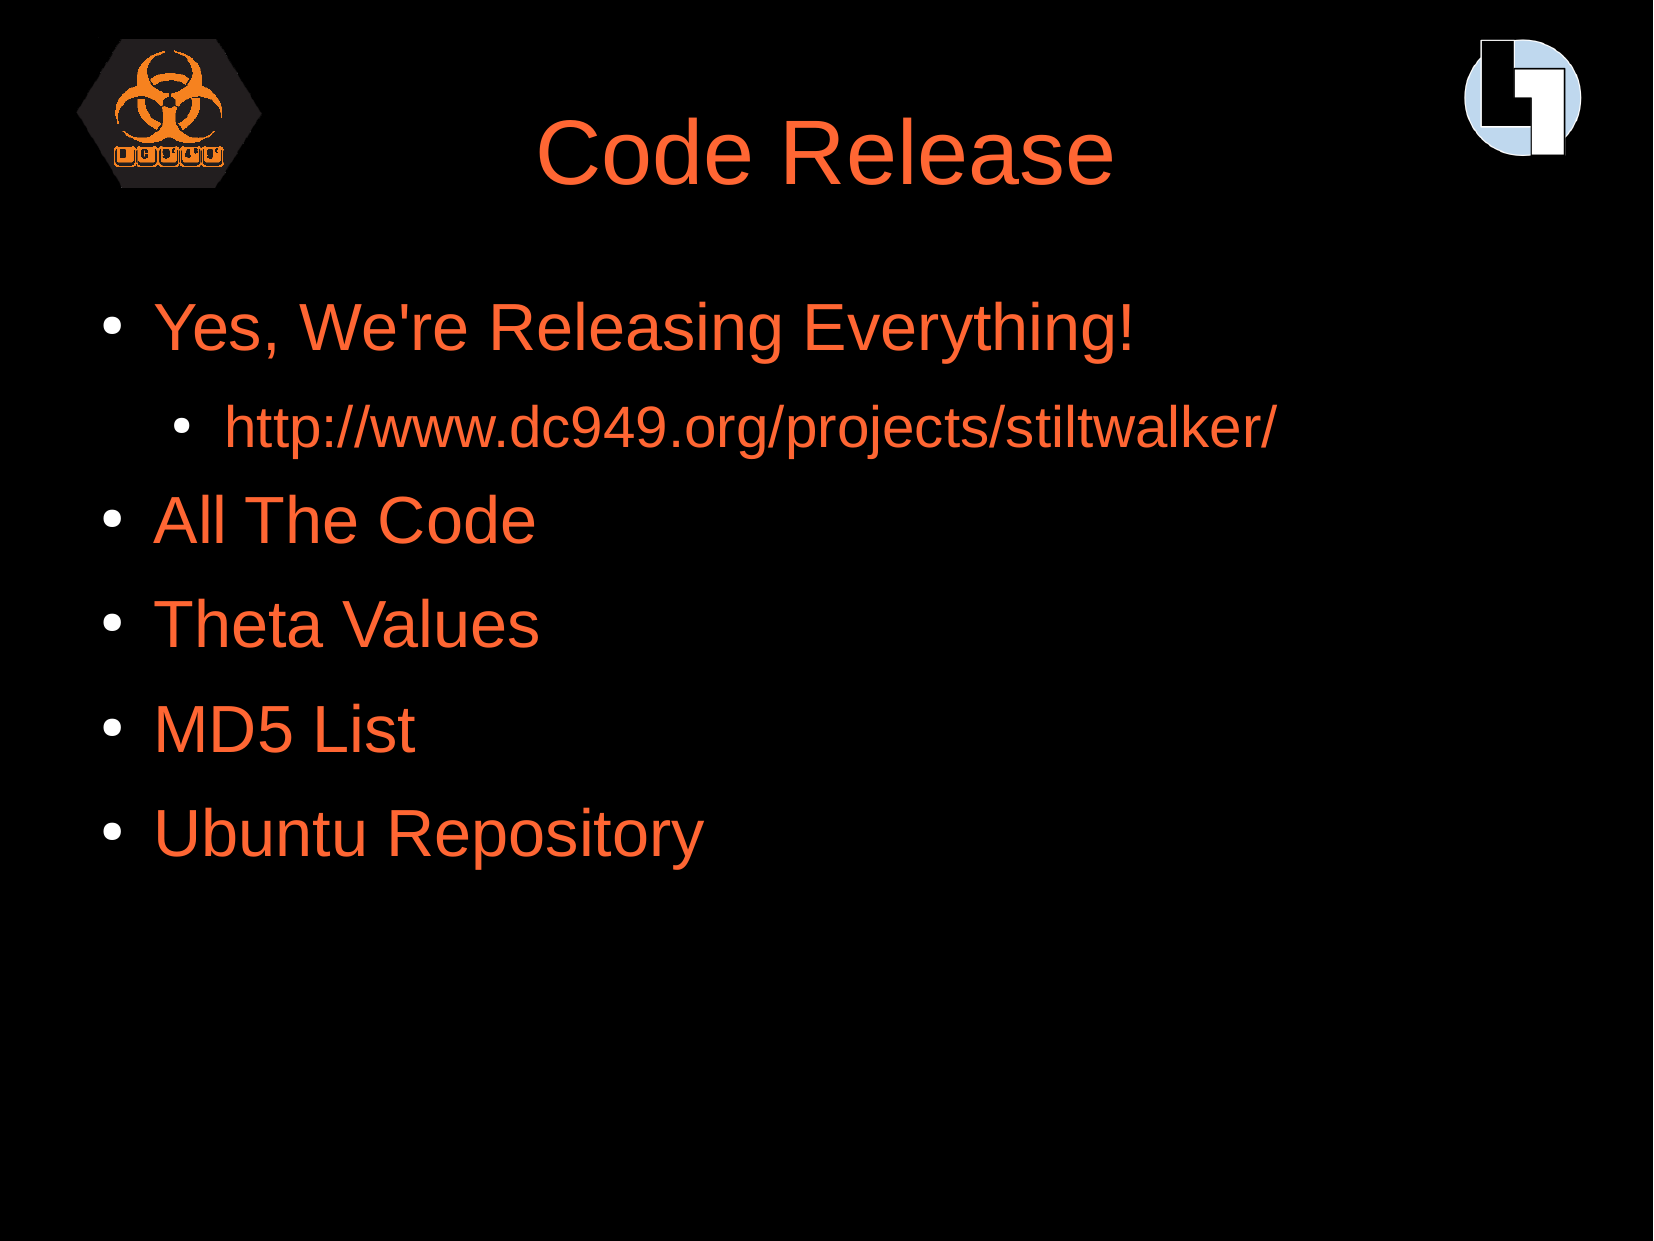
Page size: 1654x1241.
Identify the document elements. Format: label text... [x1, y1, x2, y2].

picture [75, 37, 263, 188]
list Yes, We're Releasing Everything! http://www.dc949.org/projects/stiltwalker/ All The Code Theta Values MD5 List Ubuntu Repository [82, 290, 1571, 1109]
title Code Release [82, 49, 1571, 257]
picture [1462, 37, 1583, 158]
